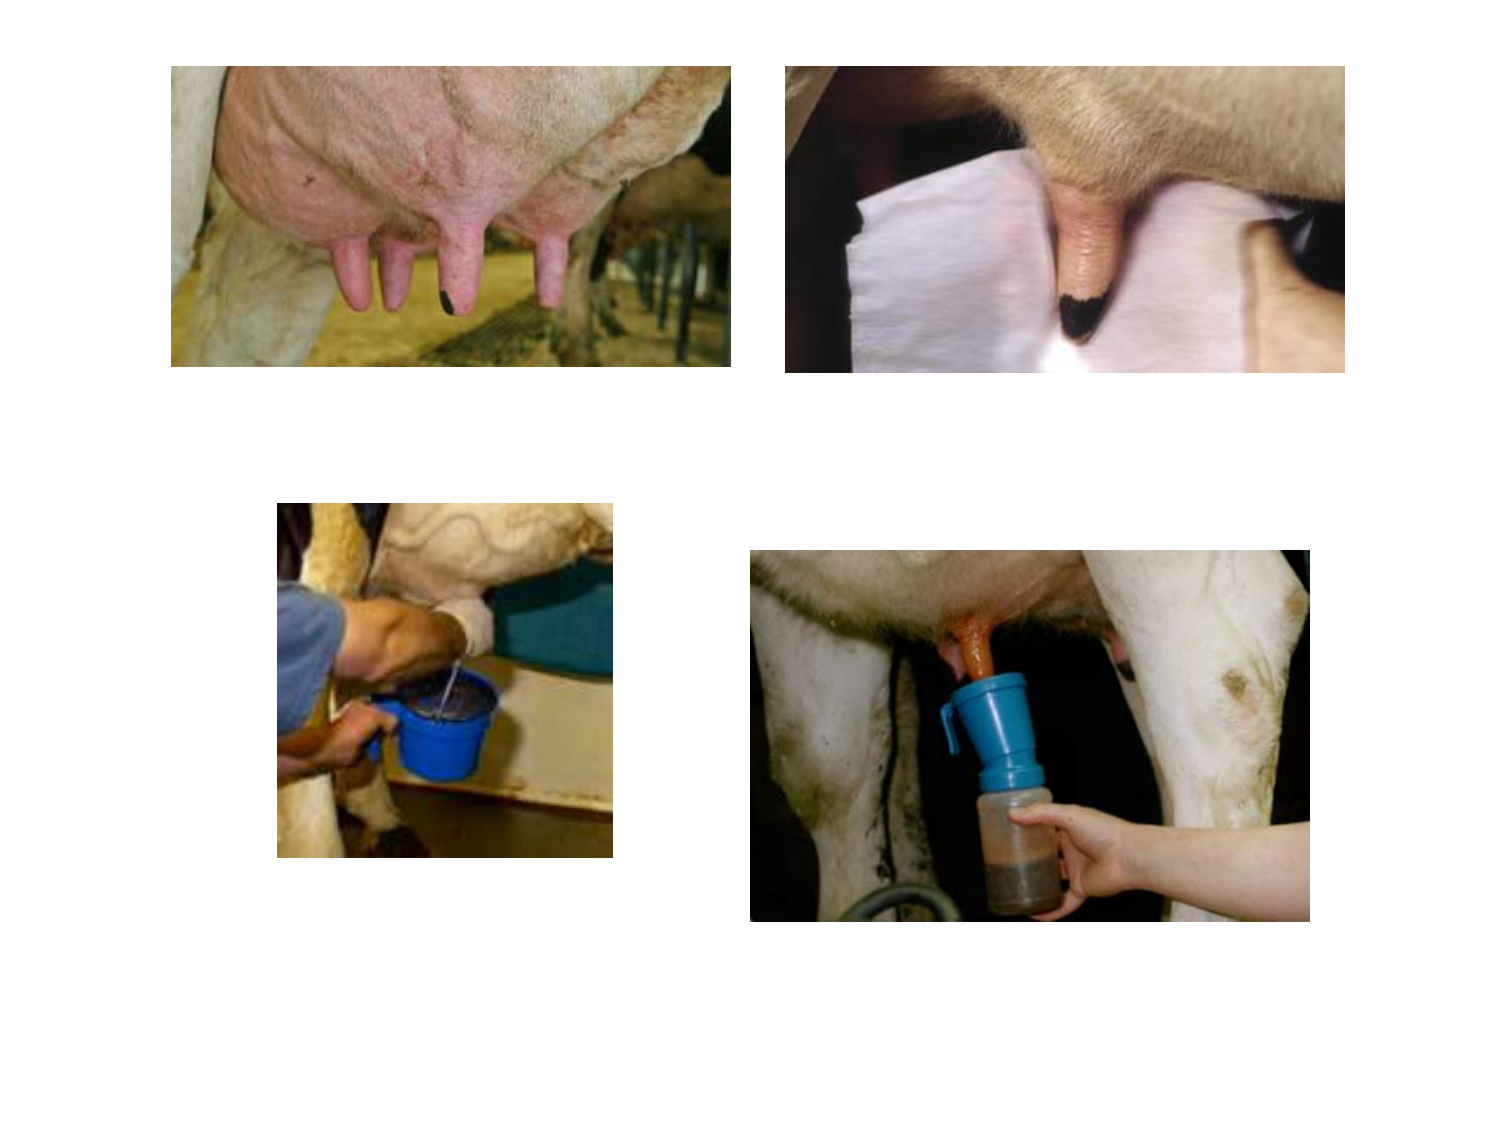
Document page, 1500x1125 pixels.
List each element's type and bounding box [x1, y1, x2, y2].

picture [785, 66, 1345, 373]
picture [750, 550, 1310, 922]
picture [277, 503, 613, 858]
picture [171, 66, 731, 367]
